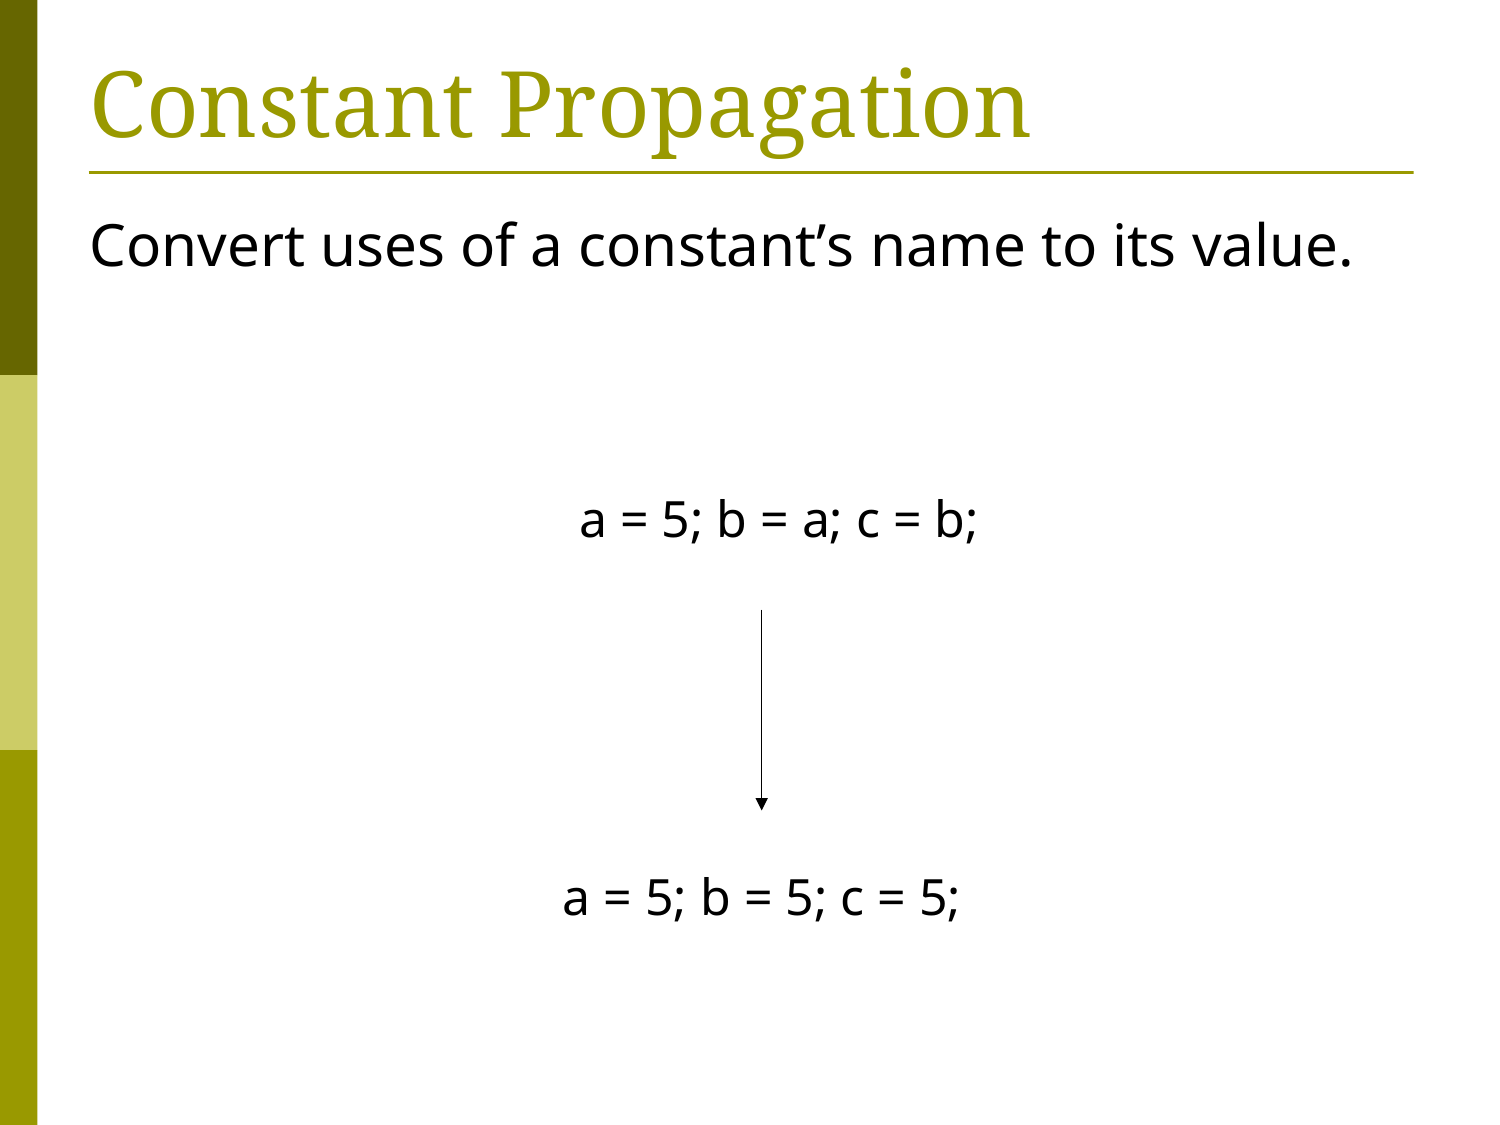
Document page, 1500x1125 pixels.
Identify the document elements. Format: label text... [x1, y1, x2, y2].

text_box a = 5; b = 5; c = 5; [242, 857, 1282, 934]
text_box a = 5; b = a; c = b; [230, 479, 1329, 556]
list Convert uses of a constant’s name to its value. [75, 196, 1426, 386]
title Constant Propagation [75, 45, 1426, 173]
